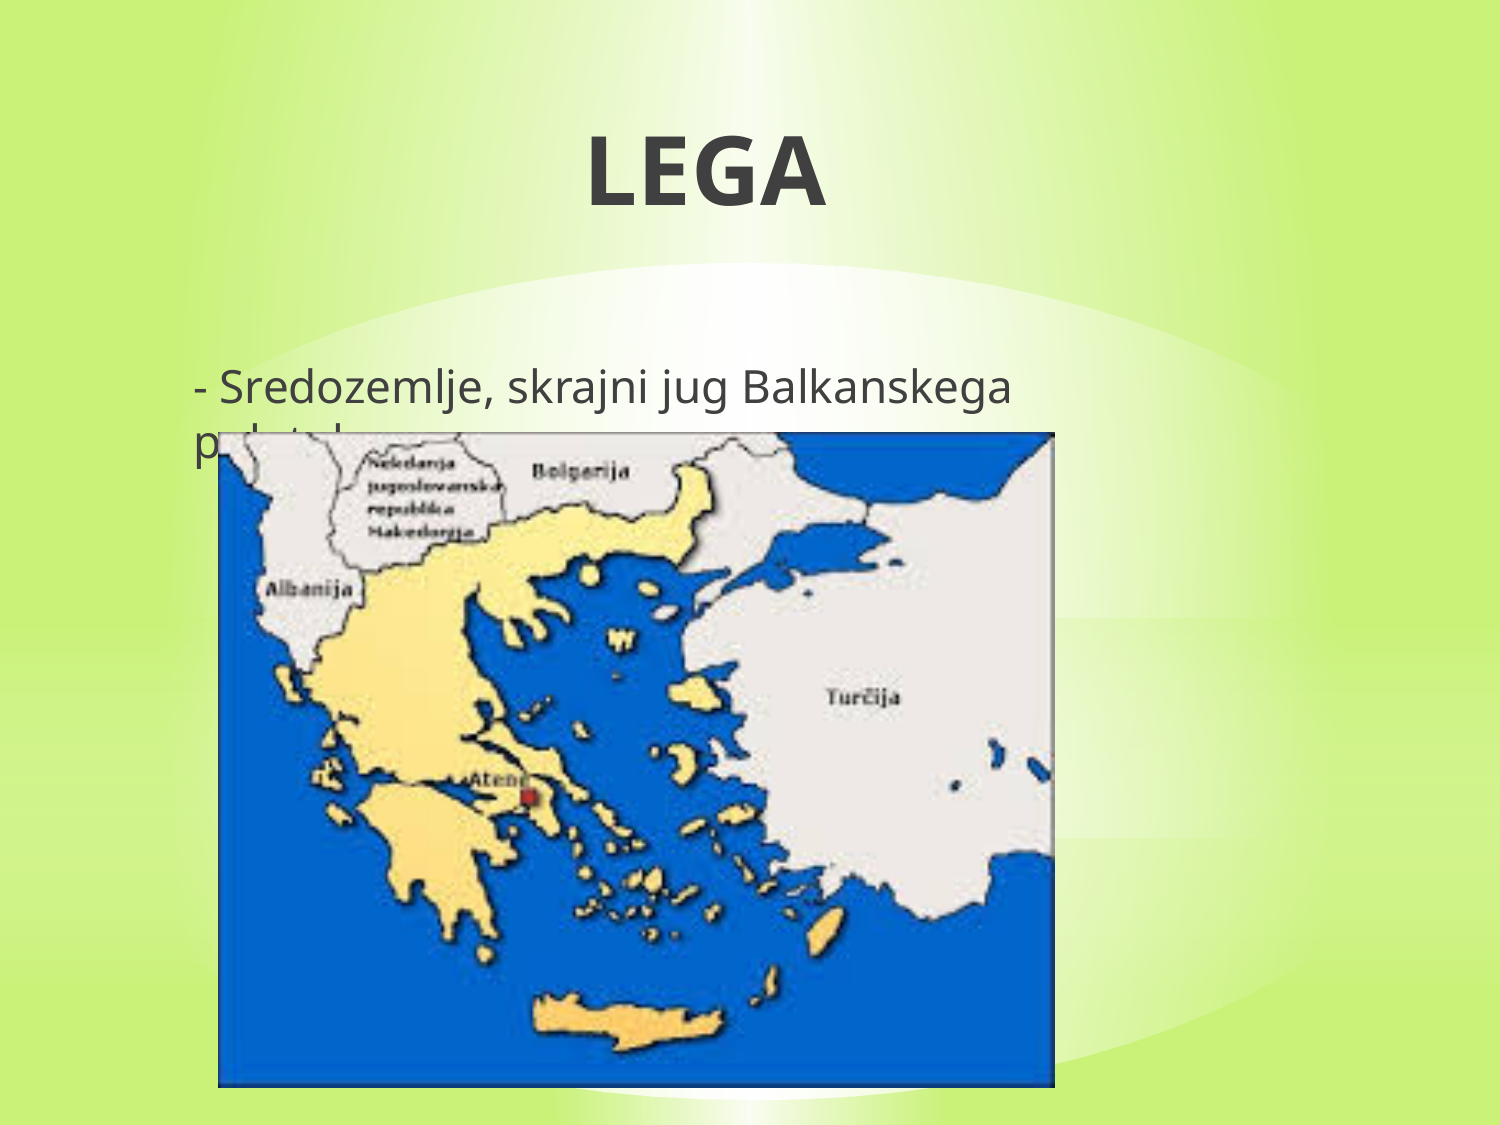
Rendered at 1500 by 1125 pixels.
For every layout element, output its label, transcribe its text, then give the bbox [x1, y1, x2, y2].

title LEGA [171, 101, 1240, 290]
list - Sredozemlje, skrajni jug Balkanskega polotoka [171, 350, 1222, 920]
picture [218, 432, 1055, 1088]
